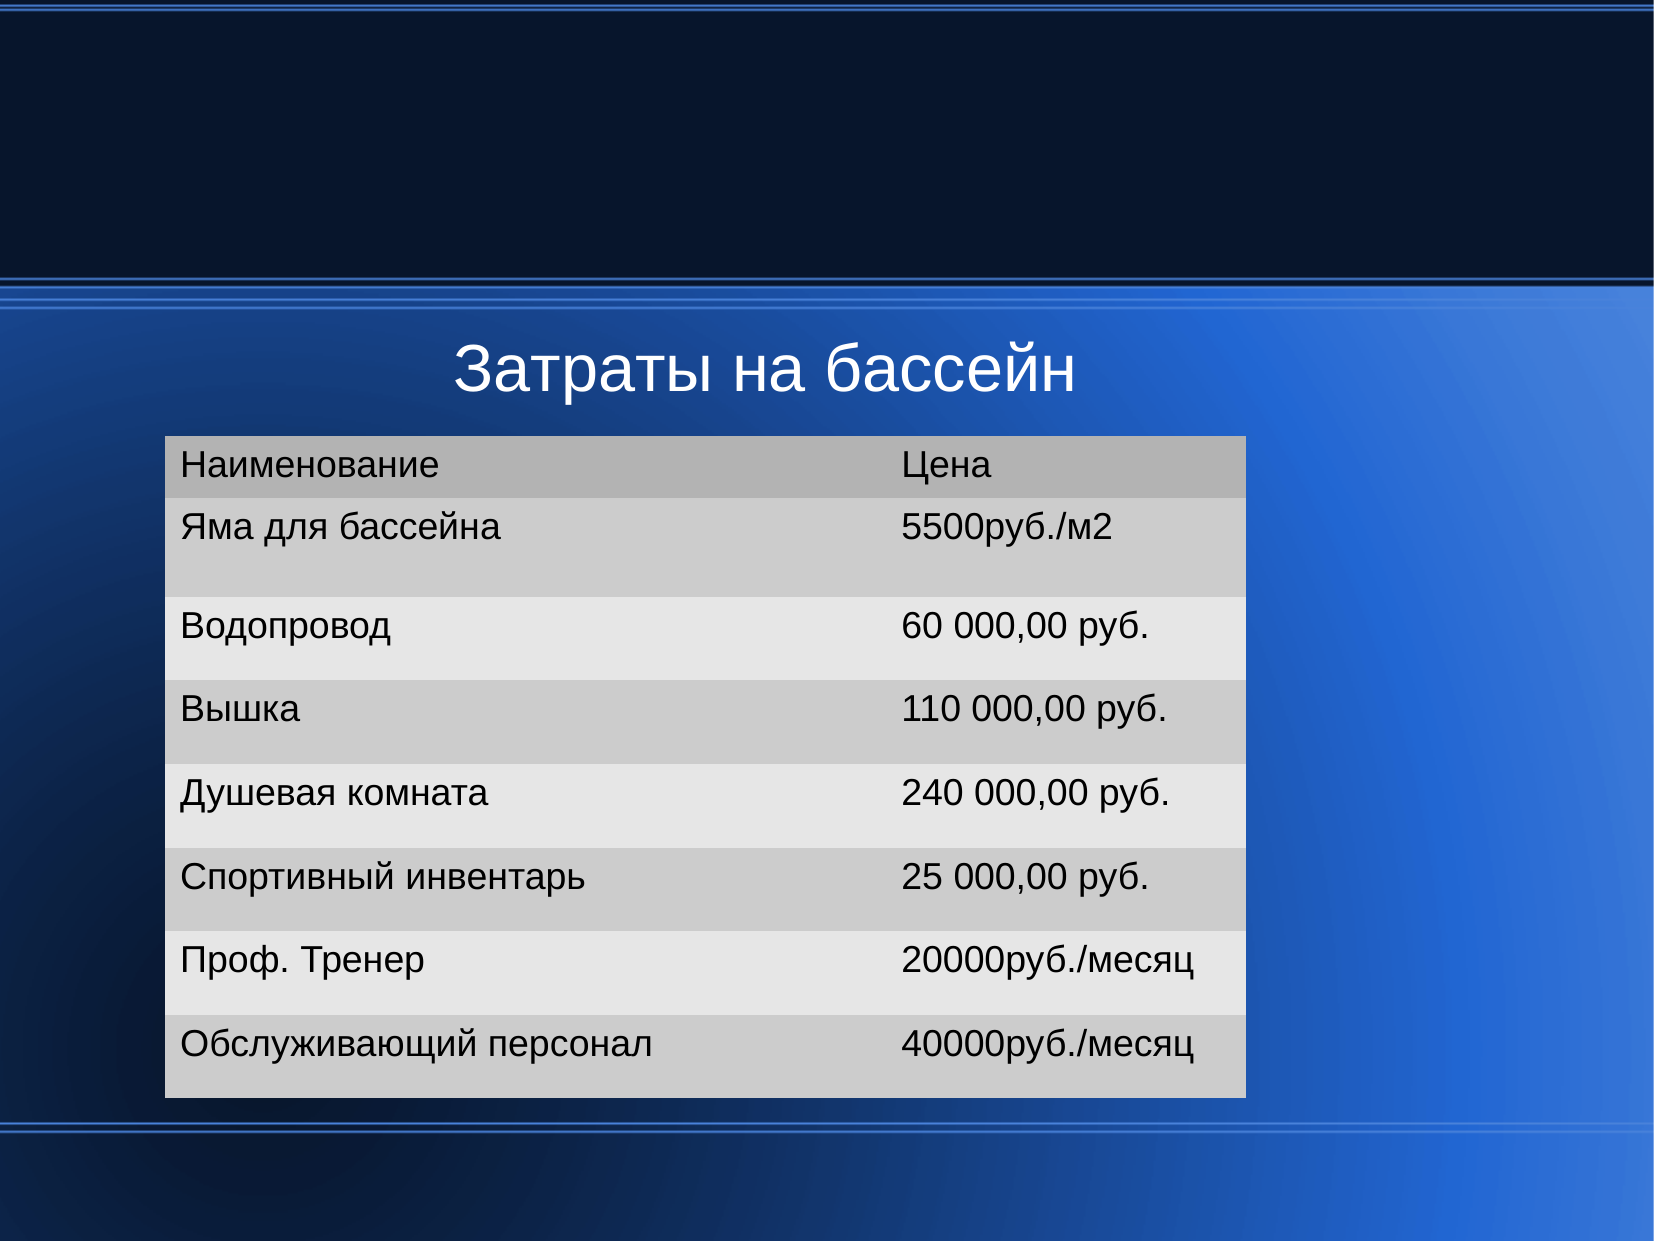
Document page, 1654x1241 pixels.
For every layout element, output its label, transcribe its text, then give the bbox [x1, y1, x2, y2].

table_cell 5500руб./м2 [887, 498, 1246, 597]
table_cell 40000руб./месяц [887, 1015, 1246, 1098]
list Затраты на бассейн [271, 330, 1654, 1150]
picture [0, 0, 1654, 1241]
table_cell Обслуживающий персонал [165, 1015, 887, 1098]
table_cell 60 000,00 руб. [887, 597, 1246, 680]
table_header Наименование [165, 436, 887, 498]
table_cell Душевая комната [165, 764, 887, 848]
table_cell Яма для бассейна [165, 498, 887, 597]
table_cell Спортивный инвентарь [165, 848, 887, 931]
table_cell 25 000,00 руб. [887, 848, 1246, 931]
table_cell 240 000,00 руб. [887, 764, 1246, 848]
table_cell 110 000,00 руб. [887, 680, 1246, 764]
table_cell Вышка [165, 680, 887, 764]
table_cell Водопровод [165, 597, 887, 680]
table_header Цена [887, 436, 1246, 498]
table_cell Проф. Тренер [165, 931, 887, 1015]
table_cell 20000руб./месяц [887, 931, 1246, 1015]
